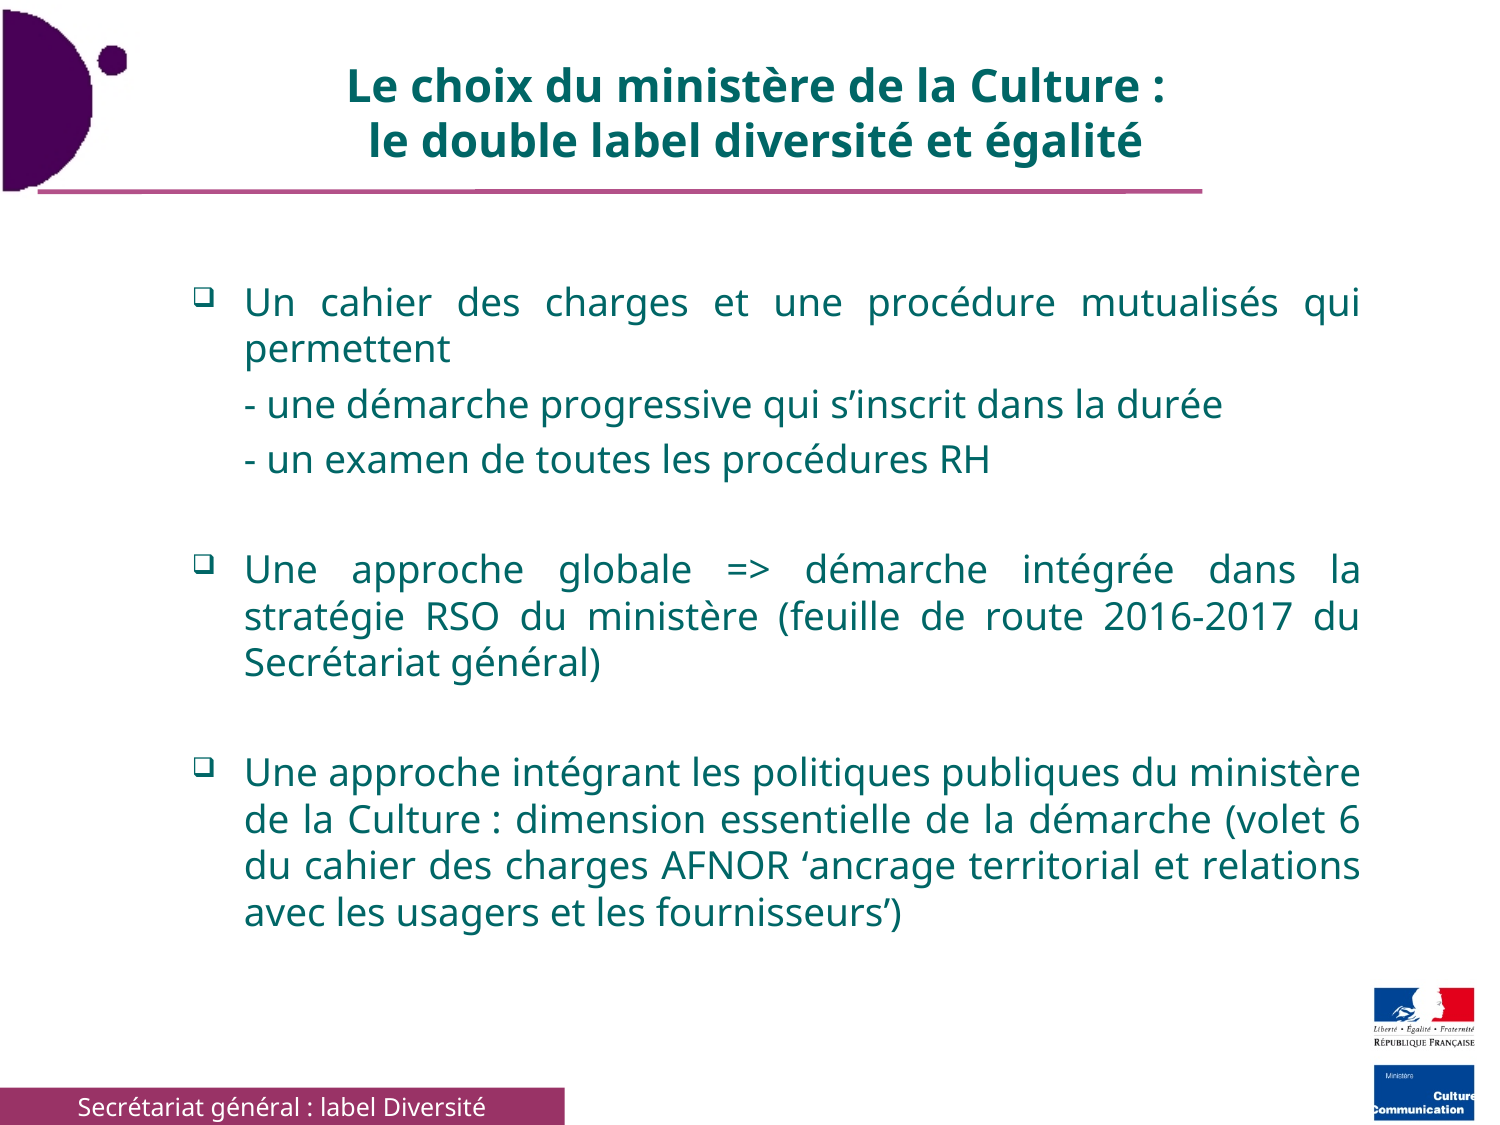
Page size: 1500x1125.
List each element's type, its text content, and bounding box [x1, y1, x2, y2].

list Un cahier des charges et une procédure mutualisés qui permettent - une démarche progressive qui s’inscrit dans la durée - un examen de toutes les procédures RH Une approche globale => démarche intégrée dans la stratégie RSO du ministère (feuille de route 2016-2017 du Secrétariat général) Une approche intégrant les politiques publiques du ministère de la Culture : dimension essentielle de la démarche (volet 6 du cahier des charges AFNOR ‘ancrage territorial et relations avec les usagers et les fournisseurs’) [177, 269, 1377, 945]
text_box Le choix du ministère de la Culture : le double label diversité et égalité [118, 41, 1394, 179]
picture [0, 0, 149, 204]
picture [1370, 979, 1477, 1125]
